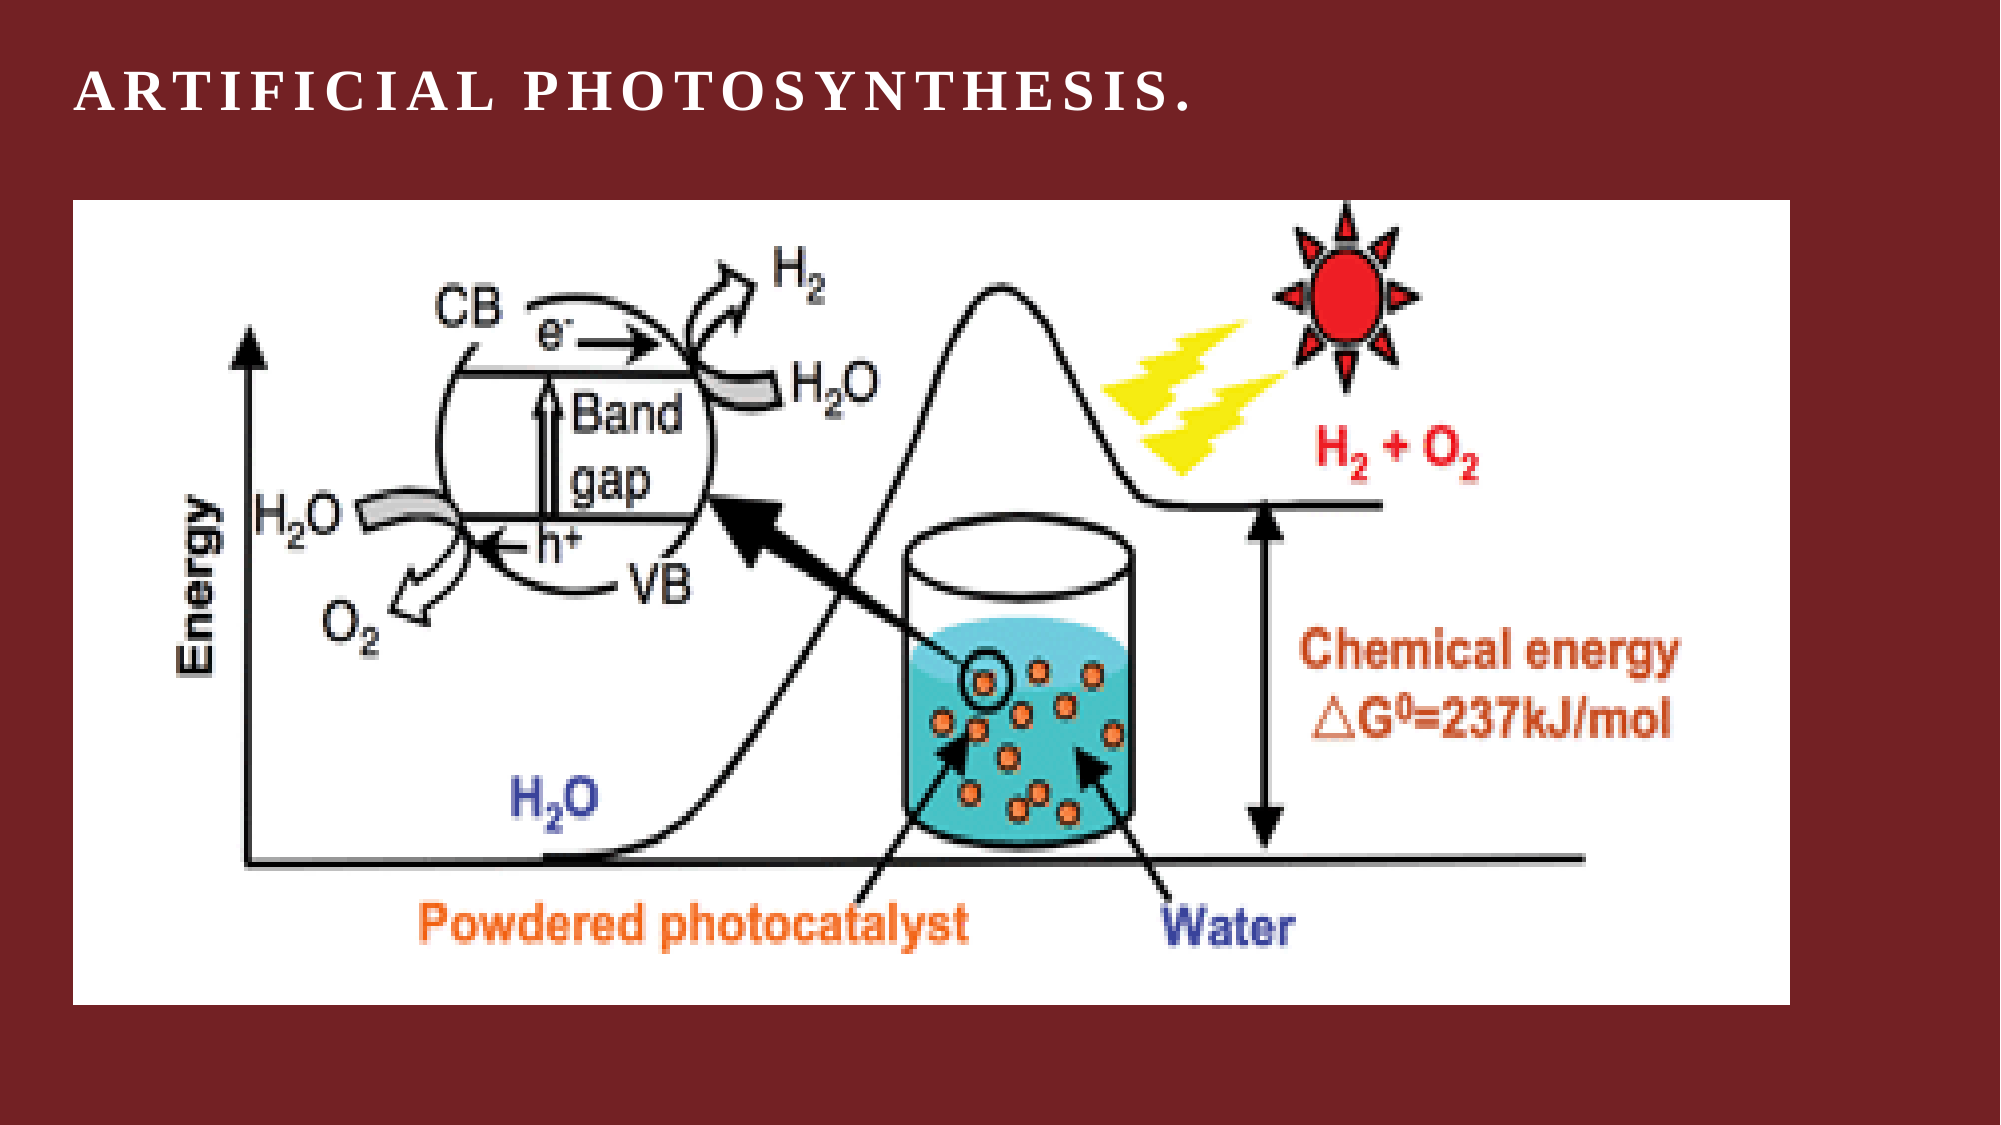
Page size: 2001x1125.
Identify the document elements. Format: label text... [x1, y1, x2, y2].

picture [73, 200, 1790, 1006]
title Artificial PHOTOSYNTHESIS. [73, 51, 1790, 178]
